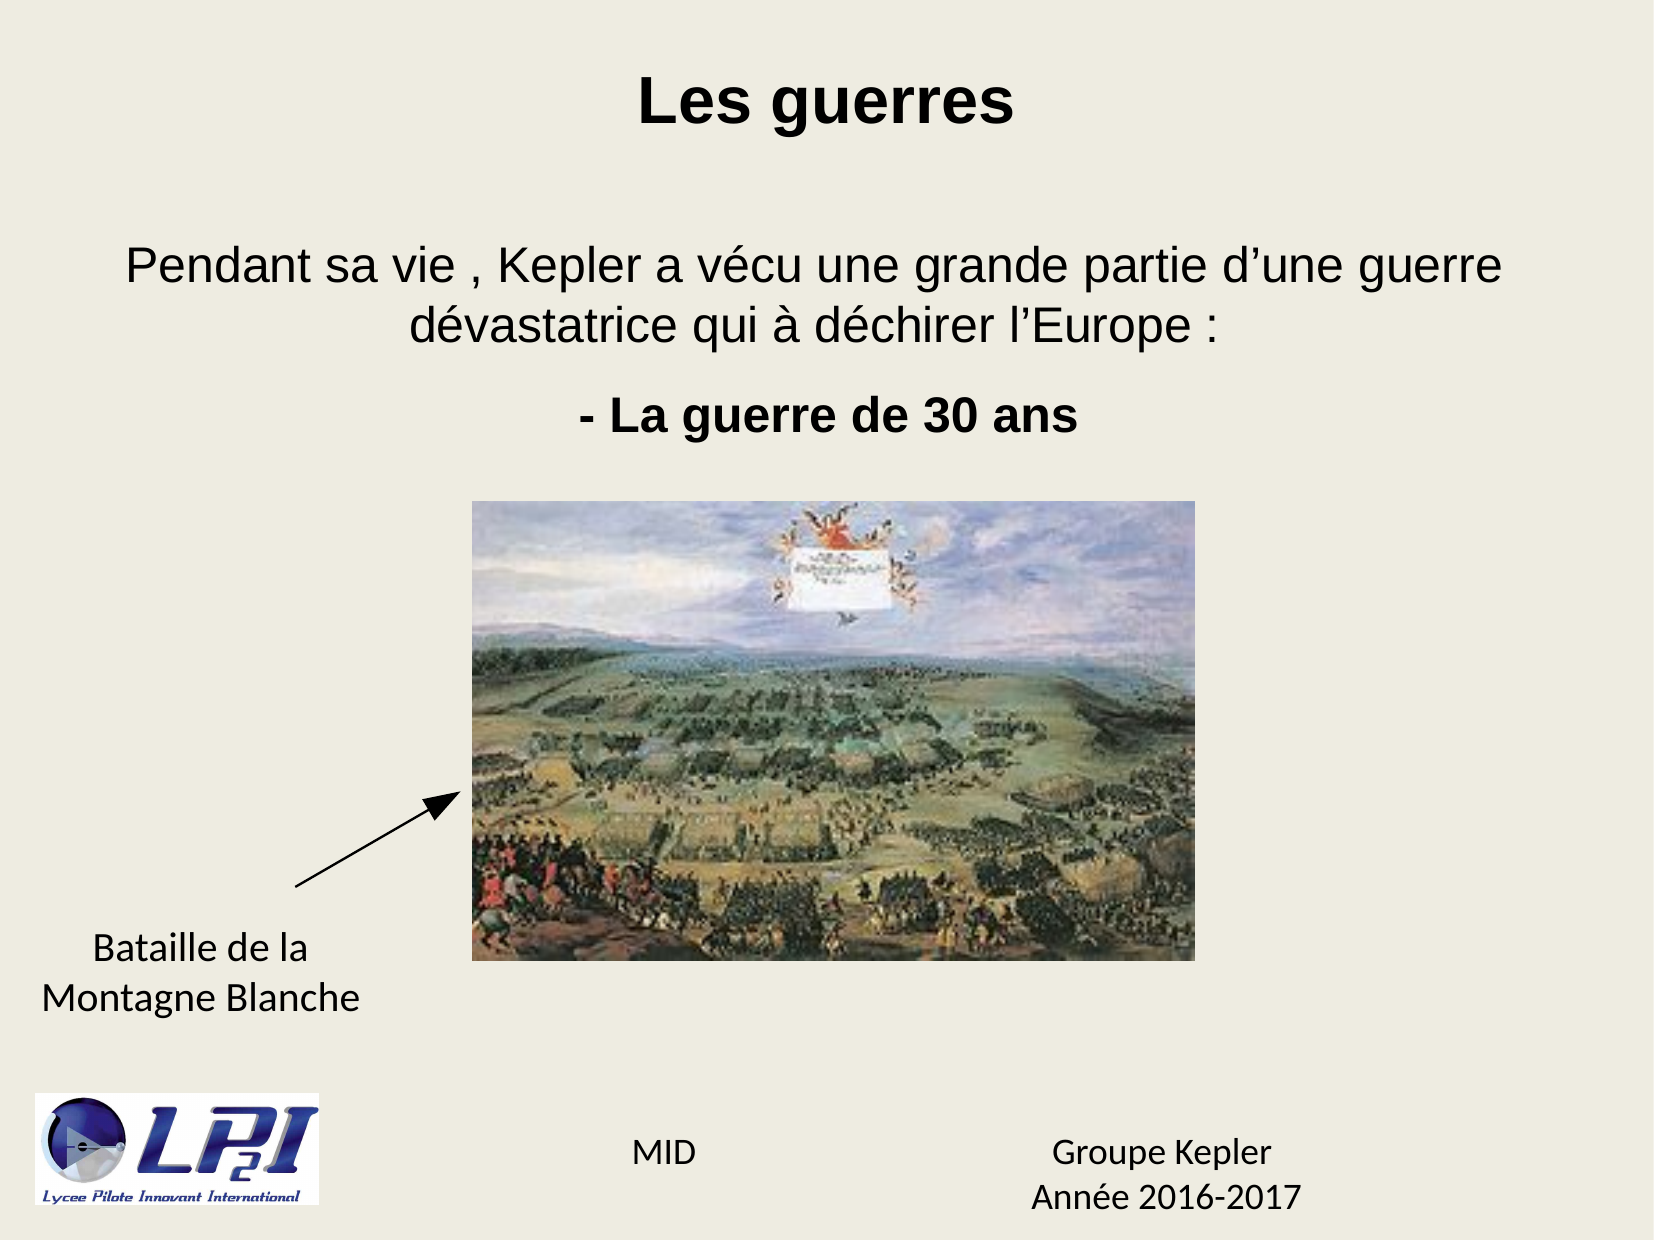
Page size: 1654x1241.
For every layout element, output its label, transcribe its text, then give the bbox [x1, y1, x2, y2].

list Pendant sa vie , Kepler a vécu une grande partie d’une guerre dévastatrice qui à déchirer l’Europe : - La guerre de 30 ans [70, 112, 1559, 832]
title Les guerres [82, 49, 1571, 257]
picture [472, 501, 1195, 961]
picture [35, 1093, 319, 1205]
text_box Bataille de la Montagne Blanche [11, 886, 390, 1053]
footer MID Groupe Kepler Année 2016-2017 [472, 1119, 1585, 1205]
